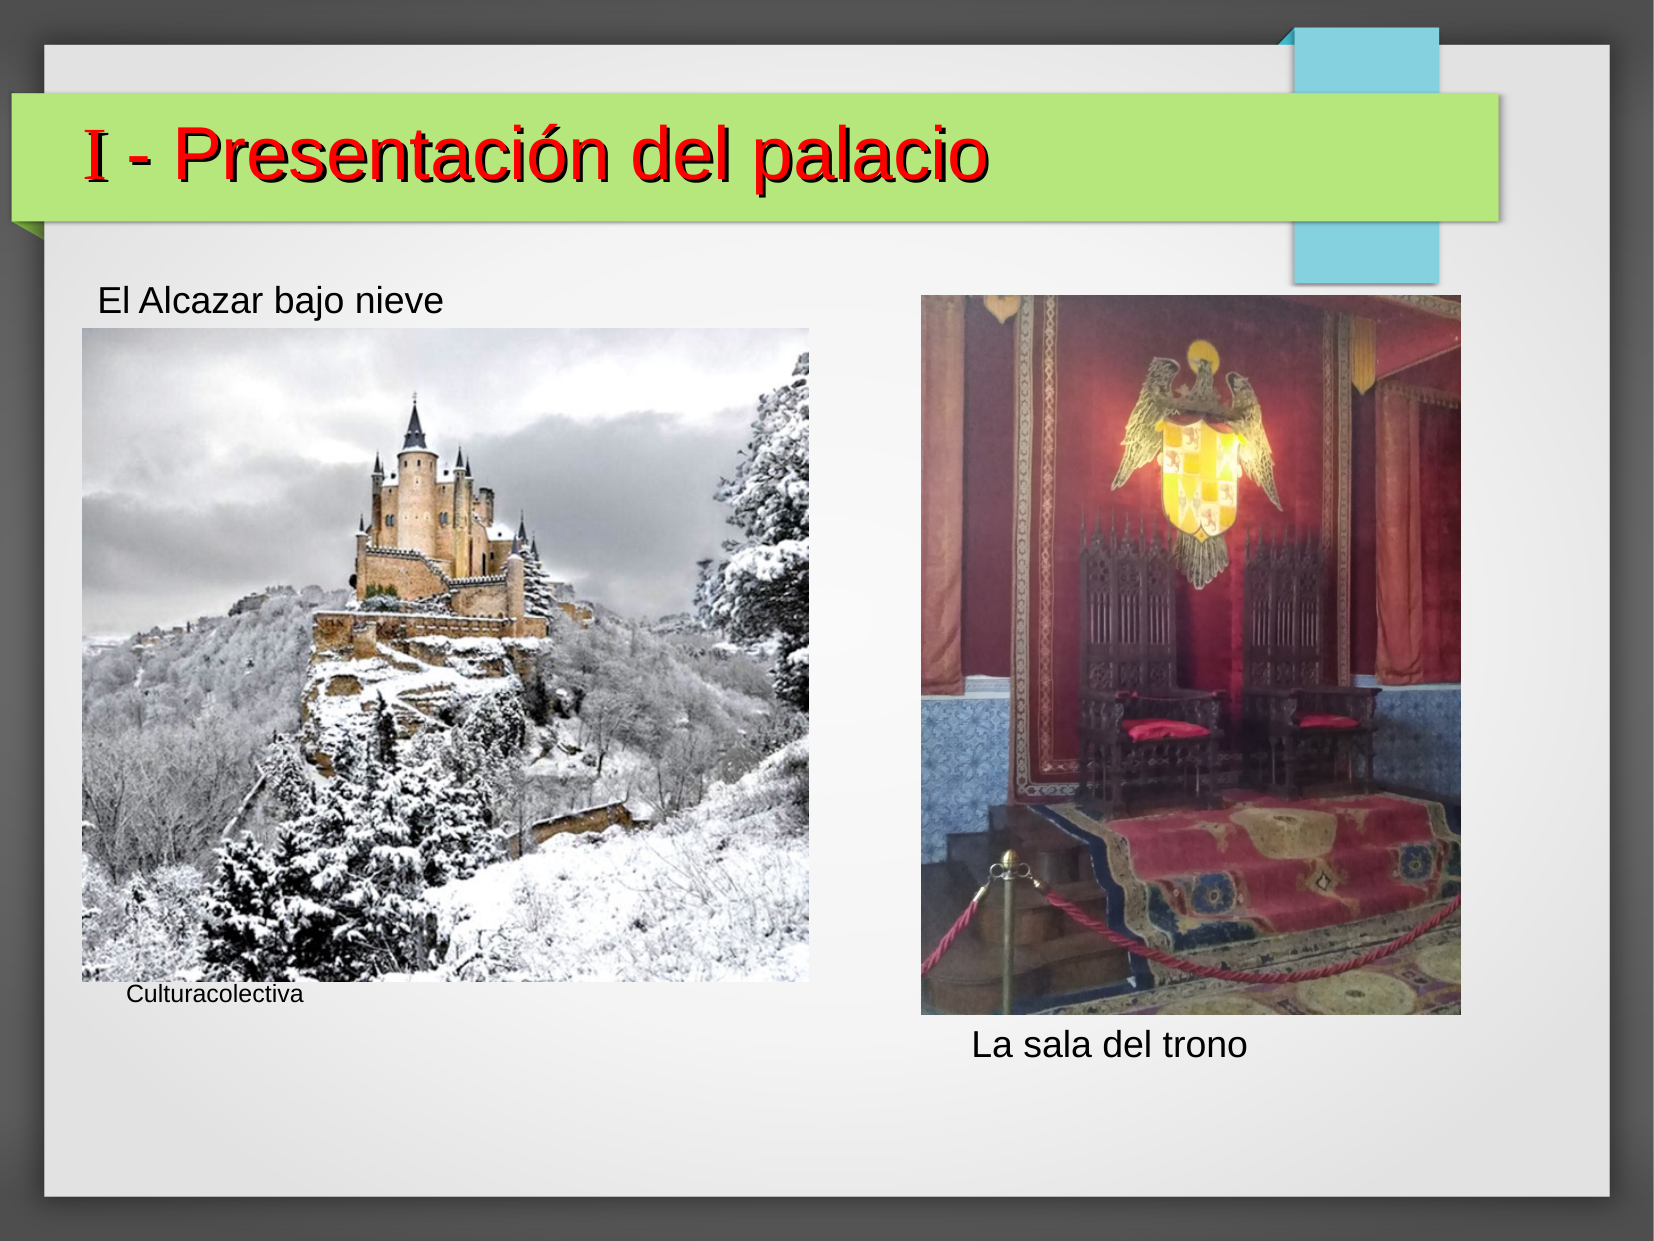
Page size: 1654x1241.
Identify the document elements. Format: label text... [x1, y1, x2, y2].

text_box El Alcazar bajo nieve [82, 271, 733, 329]
text_box La sala del trono [956, 1015, 1524, 1073]
picture [0, 0, 1654, 1241]
title I - Presentación del palacio [82, 94, 1264, 213]
text_box Culturacolectiva [111, 972, 343, 1044]
